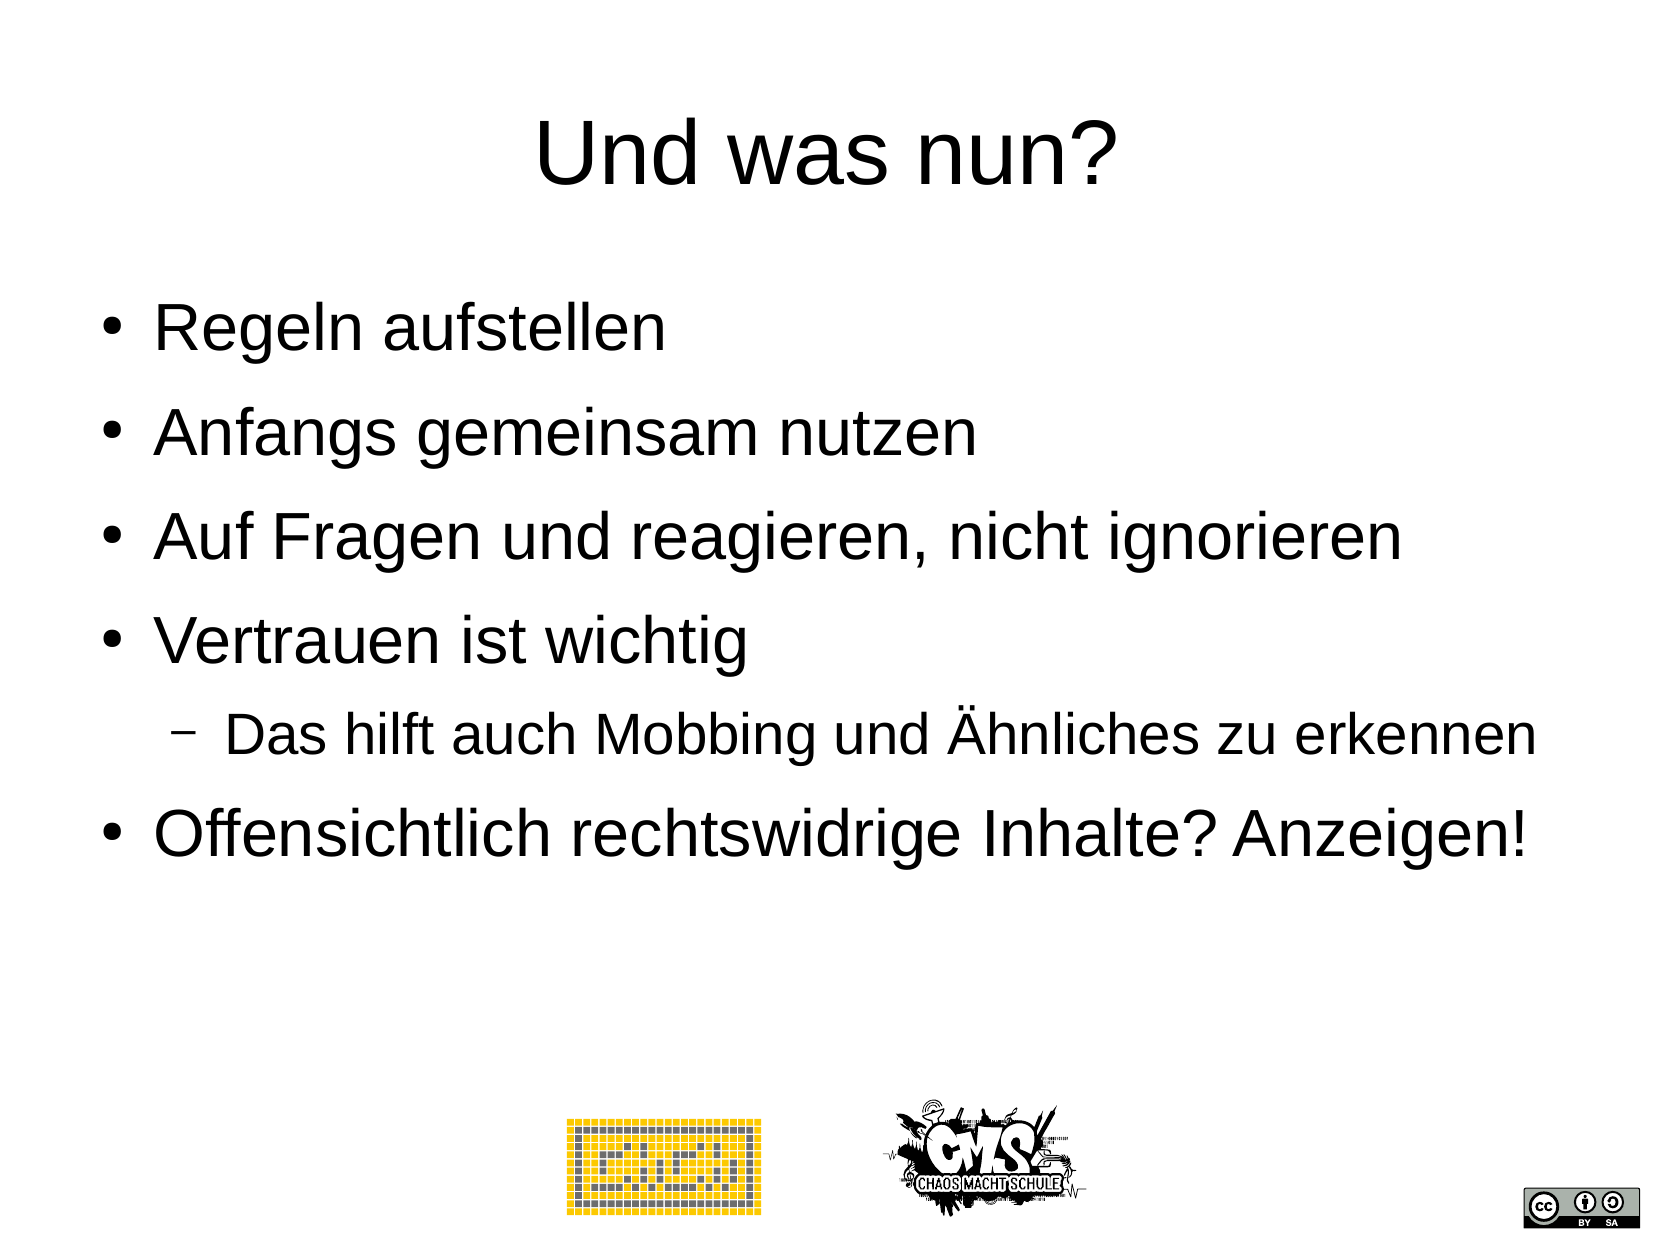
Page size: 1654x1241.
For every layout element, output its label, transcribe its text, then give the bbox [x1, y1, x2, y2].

title Und was nun? [82, 49, 1571, 257]
list Regeln aufstellen Anfangs gemeinsam nutzen Auf Fragen und reagieren, nicht ignorieren Vertrauen ist wichtig Das hilft auch Mobbing und Ähnliches zu erkennen Offensichtlich rechtswidrige Inhalte? Anzeigen! [82, 290, 1571, 1010]
